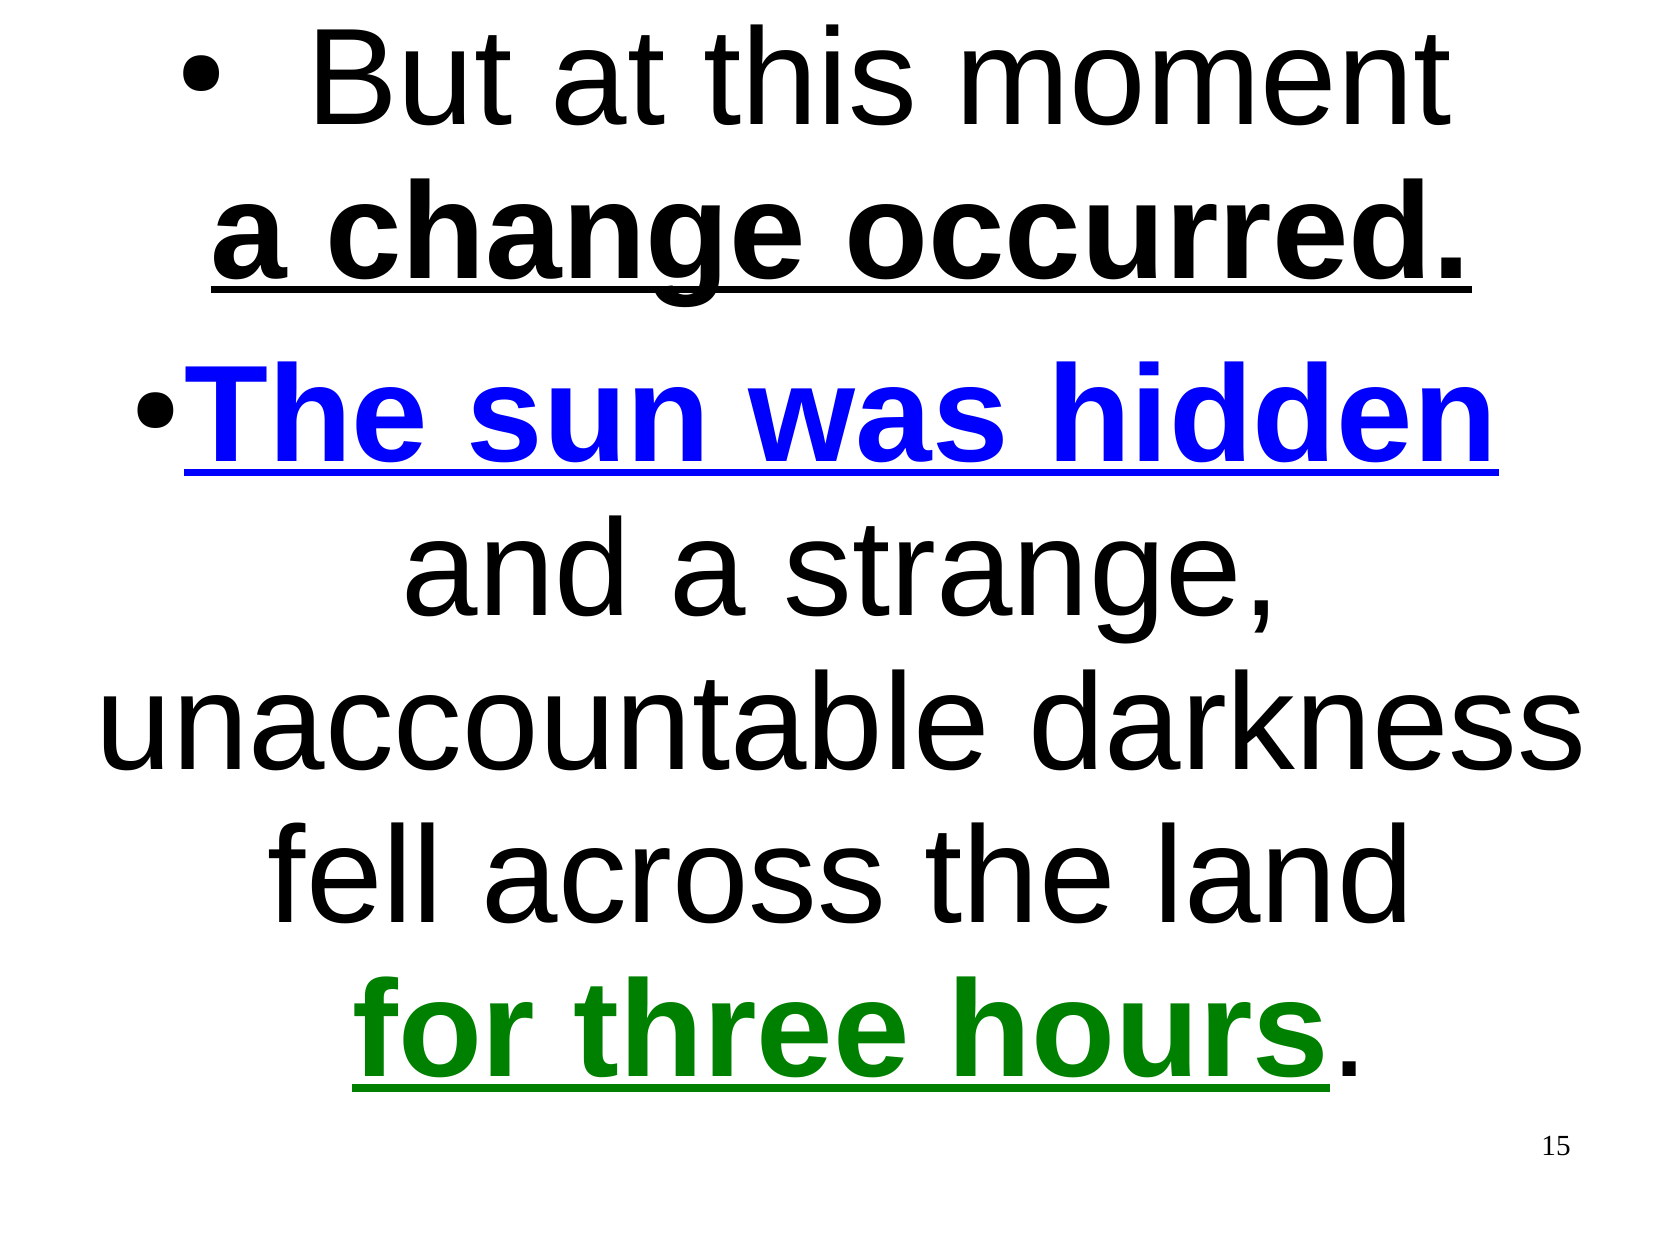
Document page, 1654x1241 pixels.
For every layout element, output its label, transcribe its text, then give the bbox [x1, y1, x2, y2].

list But at this moment a change occurred. The sun was hidden and a strange, unaccountable darkness fell across the land for three hours. [0, 0, 1651, 1238]
